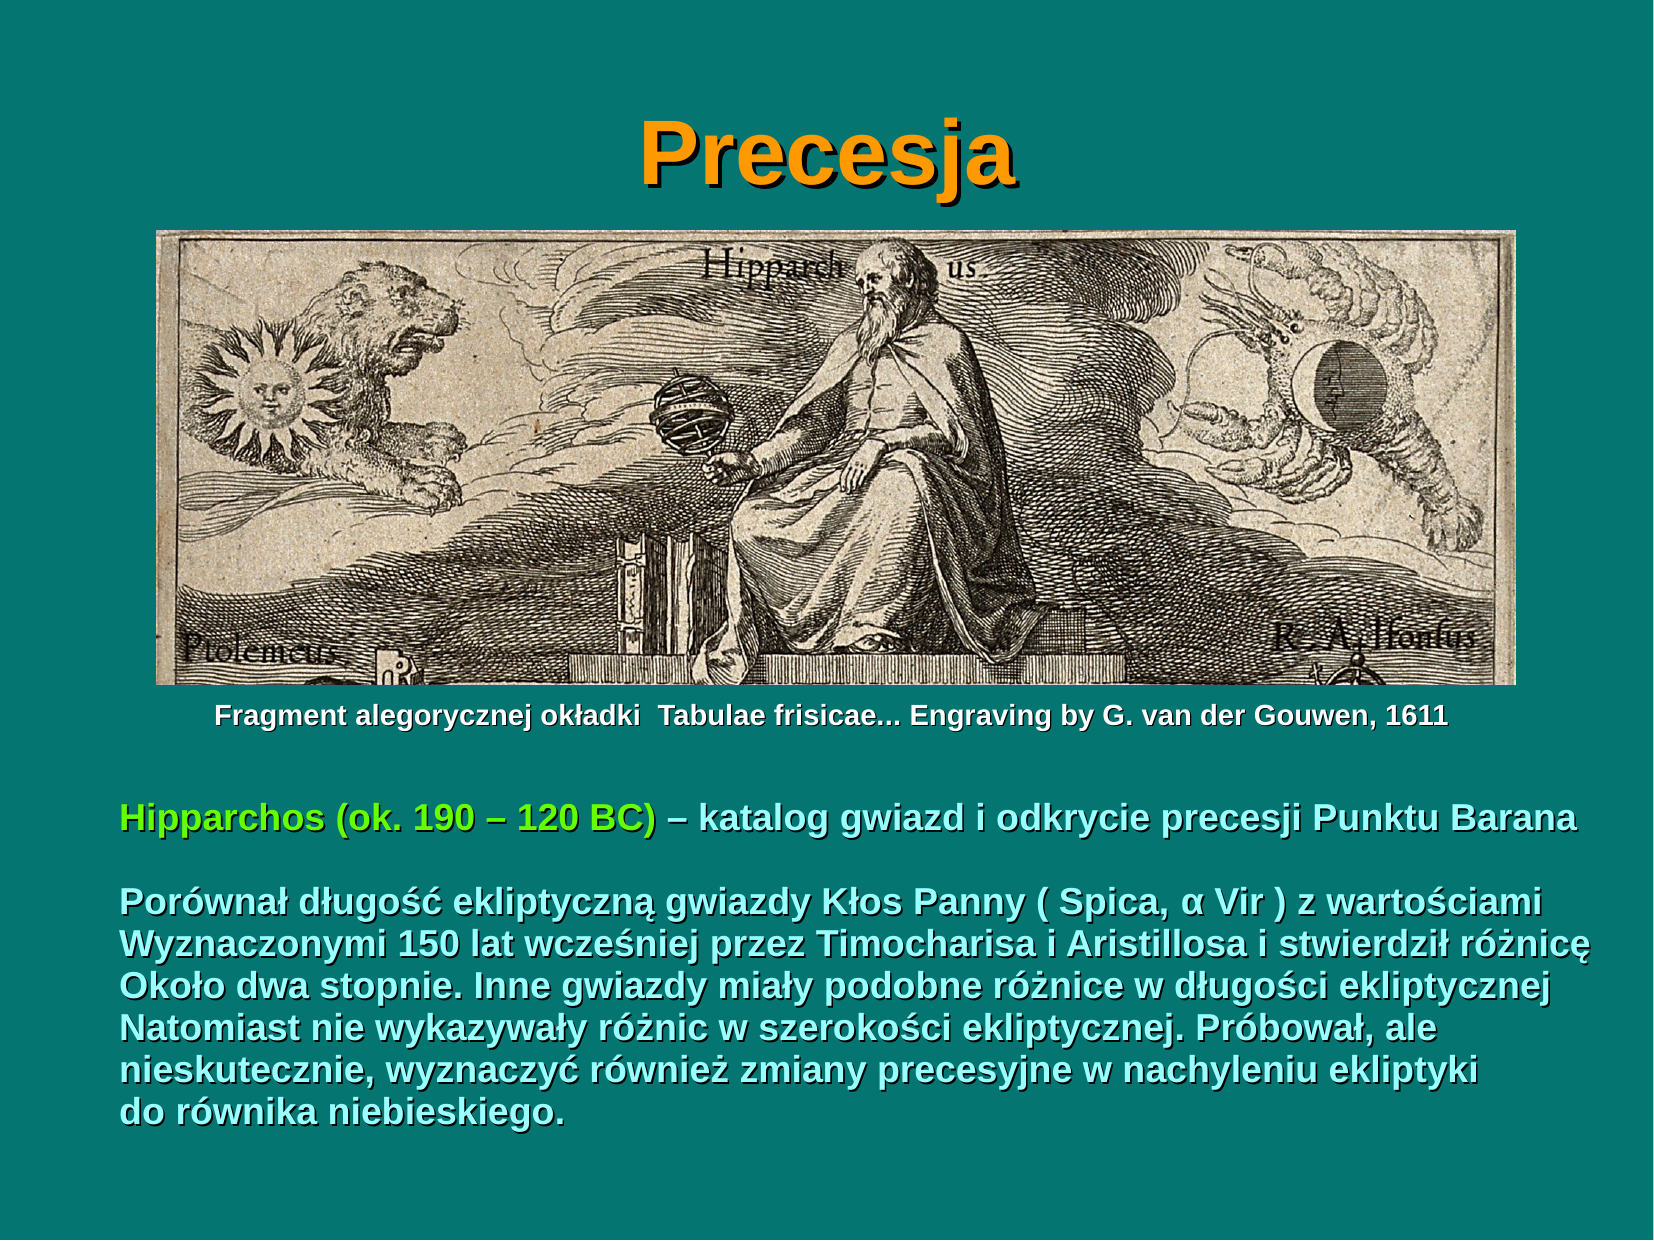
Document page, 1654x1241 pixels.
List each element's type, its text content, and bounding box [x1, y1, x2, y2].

text_box Hipparchos (ok. 190 – 120 BC) – katalog gwiazd i odkrycie precesji Punktu Barana Porównał długość ekliptyczną gwiazdy Kłos Panny ( Spica, α Vir ) z wartościami Wyznaczonymi 150 lat wcześniej przez Timocharisa i Aristillosa i stwierdził różnicę Około dwa stopnie. Inne gwiazdy miały podobne różnice w długości ekliptycznej Natomiast nie wykazywały różnic w szerokości ekliptycznej. Próbował, ale nieskutecznie, wyznaczyć również zmiany precesyjne w nachyleniu ekliptyki do równika niebieskiego. [104, 789, 1607, 1141]
picture [156, 230, 1516, 685]
title Precesja [82, 49, 1571, 257]
text_box Fragment alegorycznej okładki Tabulae frisicae... Engraving by G. van der Gouwen, 1611 [199, 683, 1476, 741]
